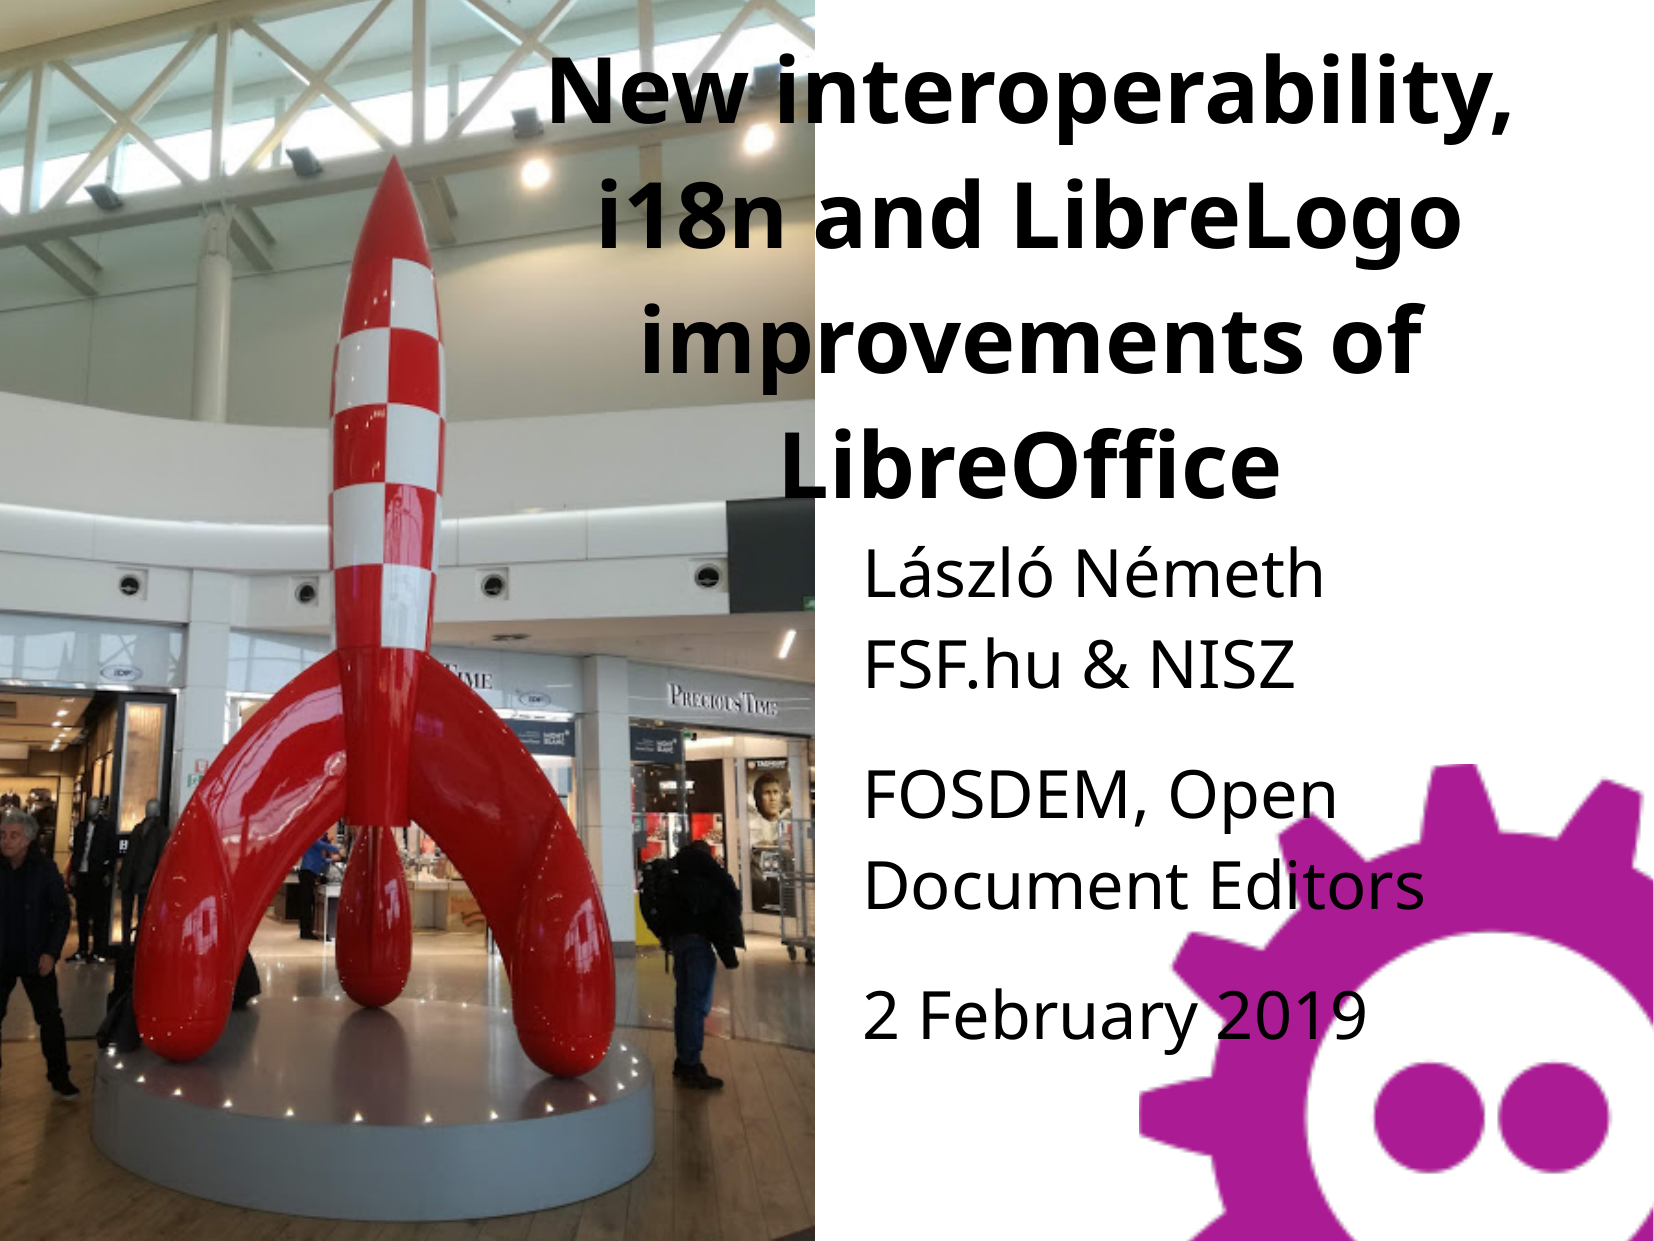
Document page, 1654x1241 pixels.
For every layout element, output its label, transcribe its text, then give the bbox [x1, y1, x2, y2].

picture [0, 0, 815, 1241]
title New interoperability, i18n and LibreLogo improvements of LibreOffice [460, 0, 1601, 481]
list László Németh FSF.hu & NISZ FOSDEM, Open Document Editors 2 February 2019 [791, 526, 1654, 1241]
picture [799, 481, 815, 487]
